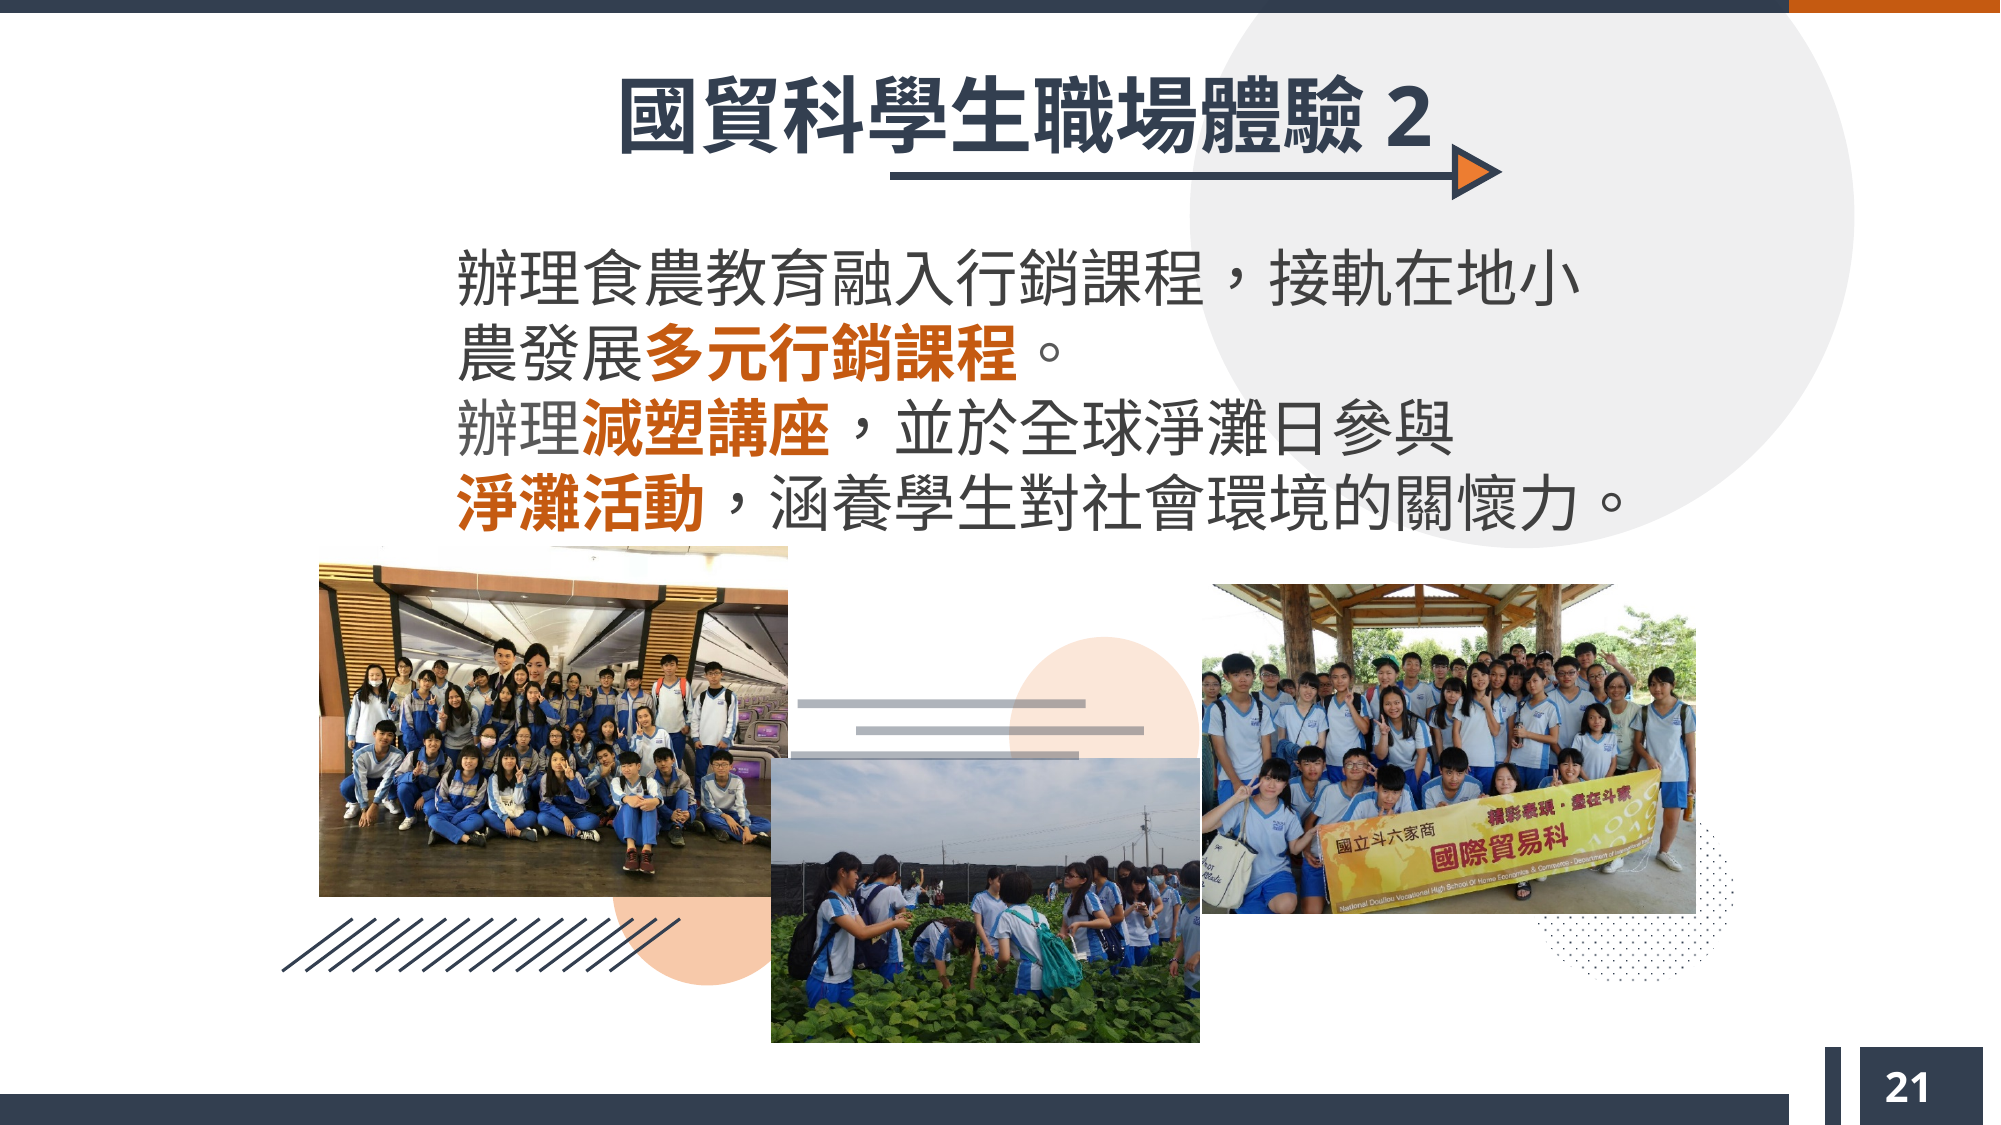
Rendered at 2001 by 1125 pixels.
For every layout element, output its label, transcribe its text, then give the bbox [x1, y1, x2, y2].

text_box [1533, 819, 1734, 986]
text_box [791, 636, 1200, 760]
text_box 國貿科學生職場體驗2 [594, 55, 1456, 172]
picture [319, 546, 1200, 1043]
text_box [890, 0, 1855, 531]
text_box [612, 897, 771, 986]
picture [1202, 584, 1696, 914]
text_box 辦理食農教育融入行銷課程，接軌在地小農發展多元行銷課程。 辦理減塑講座，並於全球淨灘日參與 淨灘活動，涵養學生對社會環境的關懷力。 [441, 231, 1629, 546]
